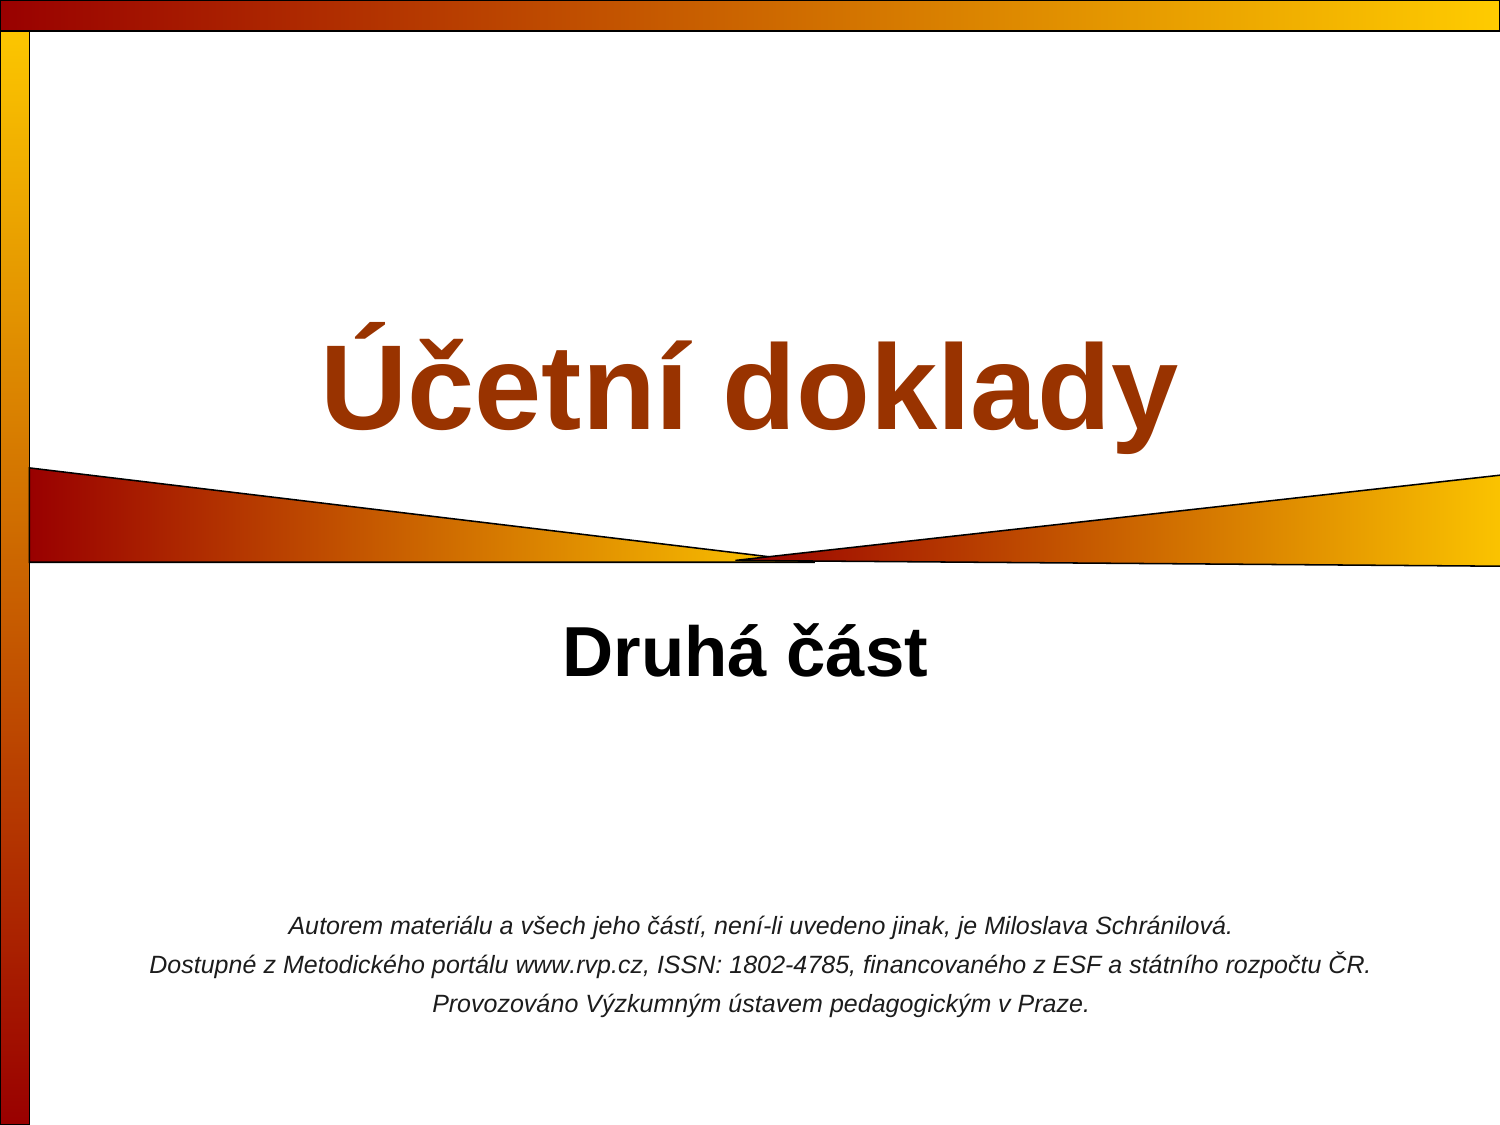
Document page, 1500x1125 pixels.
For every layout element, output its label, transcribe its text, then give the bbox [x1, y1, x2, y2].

text_box Druhá část [230, 597, 1281, 904]
title Účetní doklady [112, 112, 1388, 462]
text_box [0, 0, 1500, 1125]
text_box Autorem materiálu a všech jeho částí, není-li uvedeno jinak, je Miloslava Schránilová. Dostupné z Metodického portálu www.rvp.cz, ISSN: 1802-4785, financovaného z ESF a státního rozpočtu ČR. Provozováno Výzkumným ústavem pedagogickým v Praze. [53, 904, 1471, 1073]
